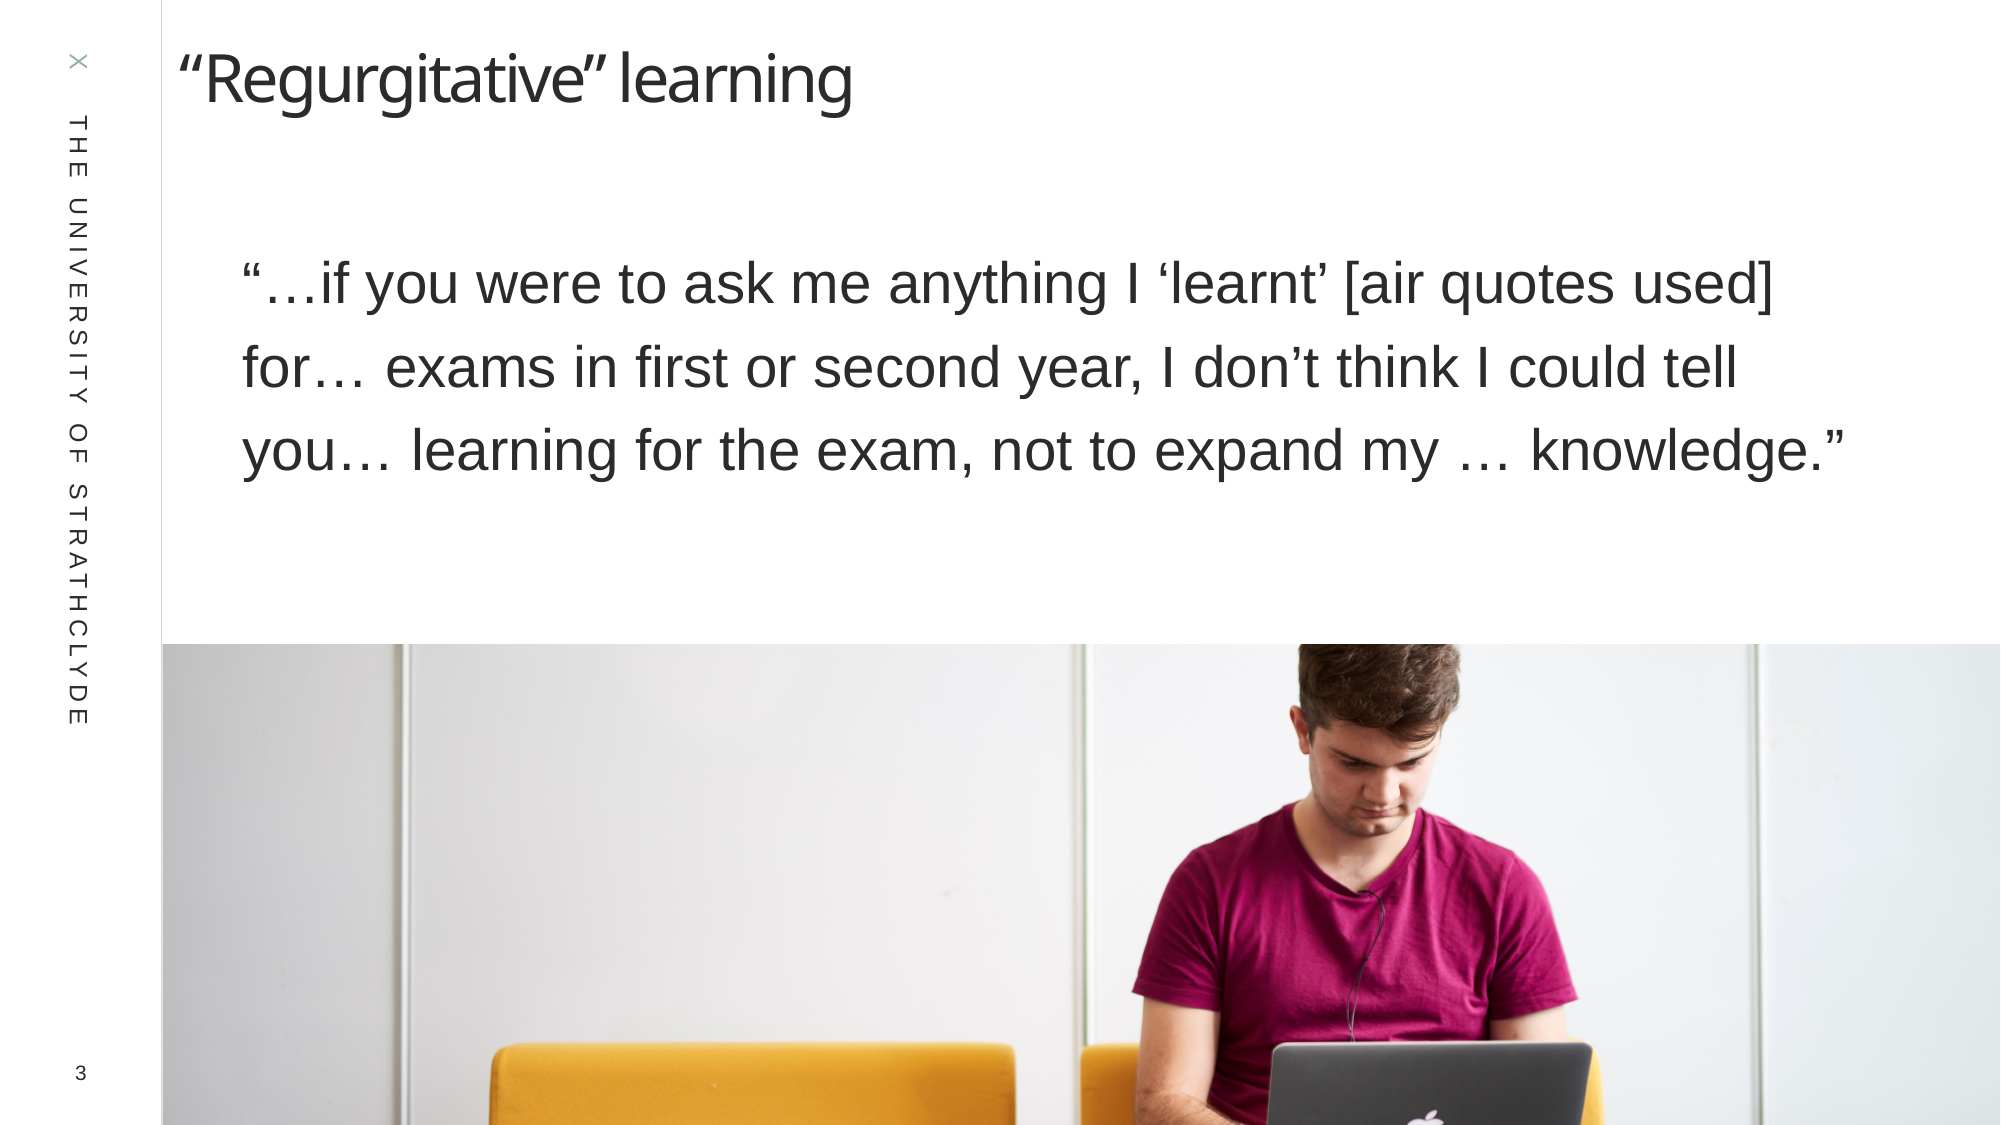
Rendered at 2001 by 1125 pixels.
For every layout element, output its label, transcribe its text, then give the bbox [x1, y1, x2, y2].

text_box 3 [38, 1052, 123, 1091]
title “Regurgitative” learning [179, 19, 1324, 148]
list “…if you were to ask me anything I ‘learnt’ [air quotes used] for… exams in first or second year, I don’t think I could tell you… learning for the exam, not to expand my … knowledge.” [242, 223, 1897, 537]
picture [162, 644, 2000, 1125]
